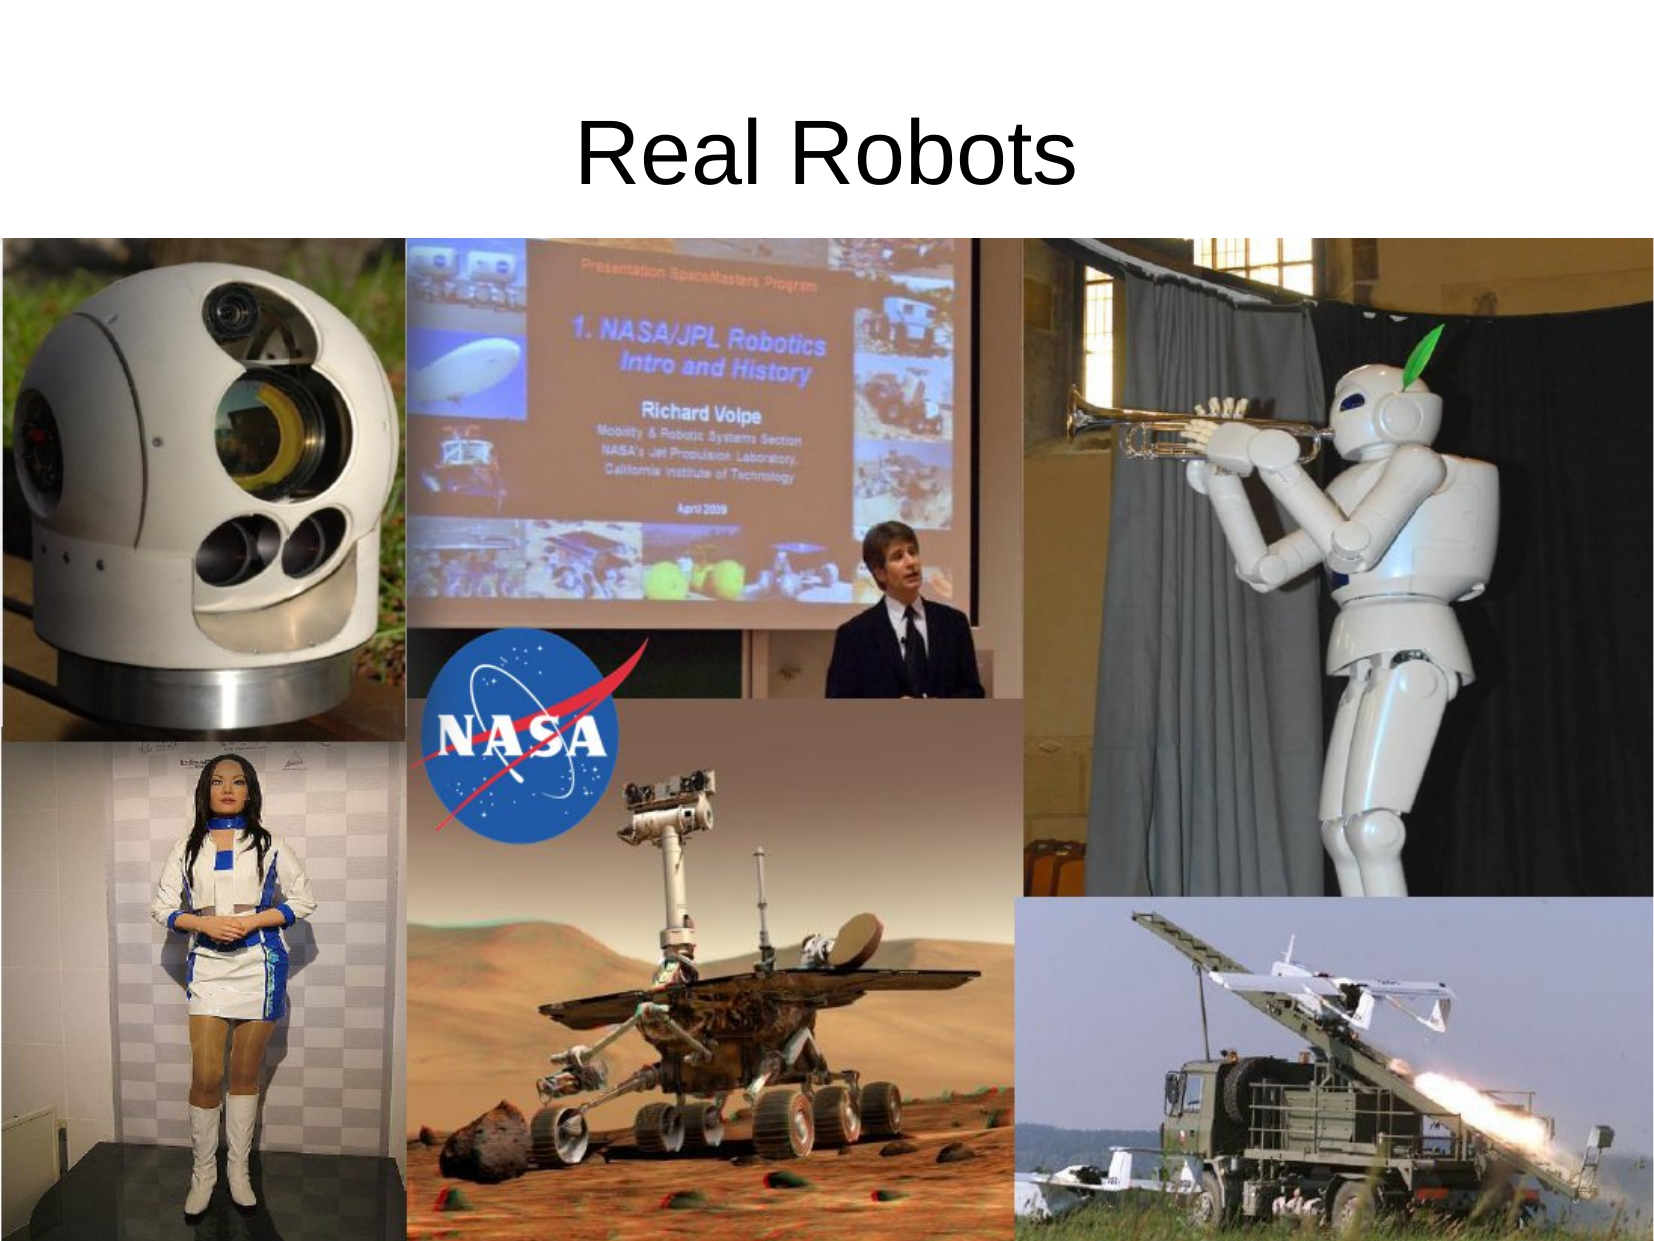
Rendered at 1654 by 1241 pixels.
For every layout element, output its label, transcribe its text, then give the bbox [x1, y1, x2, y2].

picture [0, 238, 1654, 1241]
title Real Robots [82, 56, 1571, 238]
